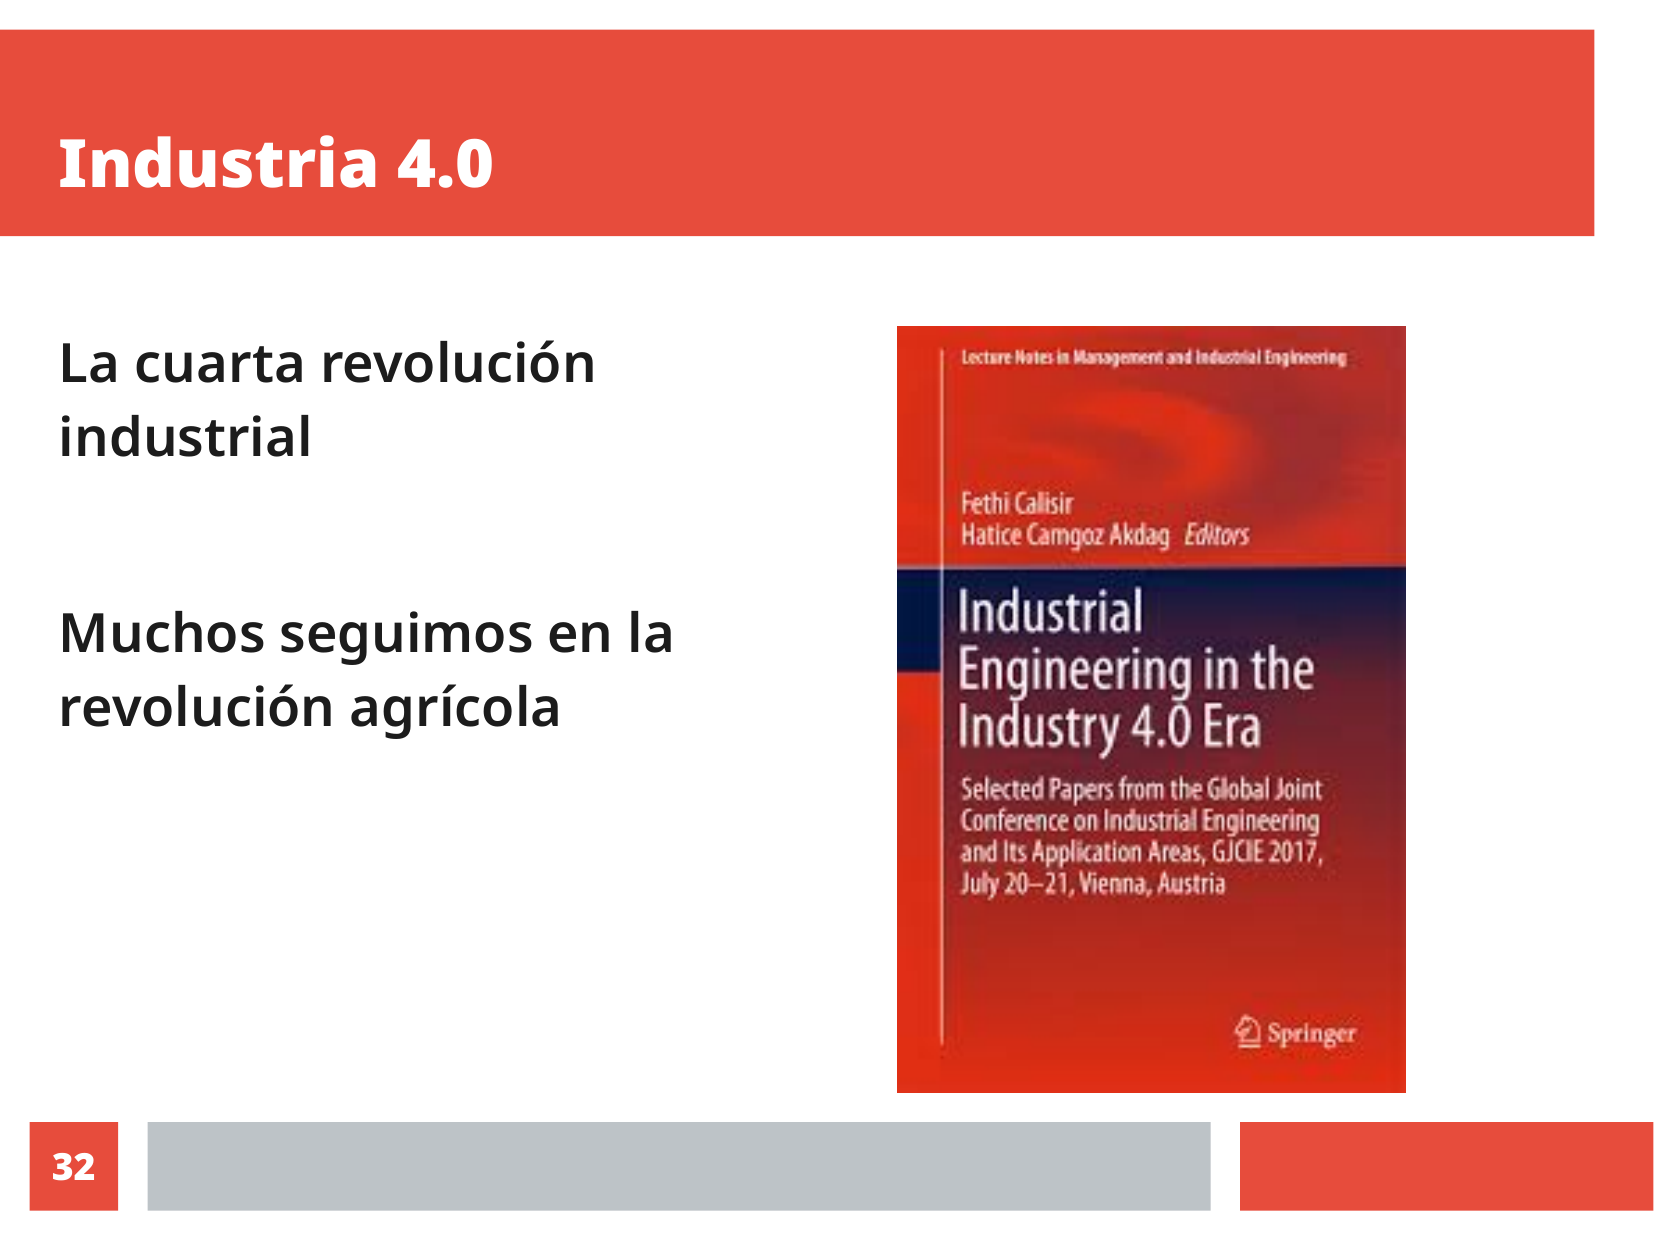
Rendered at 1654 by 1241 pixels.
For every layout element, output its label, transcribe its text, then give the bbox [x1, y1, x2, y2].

picture [897, 326, 1406, 1093]
title Industria 4.0 [59, 59, 1595, 207]
list La cuarta revolución industrial Muchos seguimos en la revolución agrícola [59, 324, 815, 1093]
